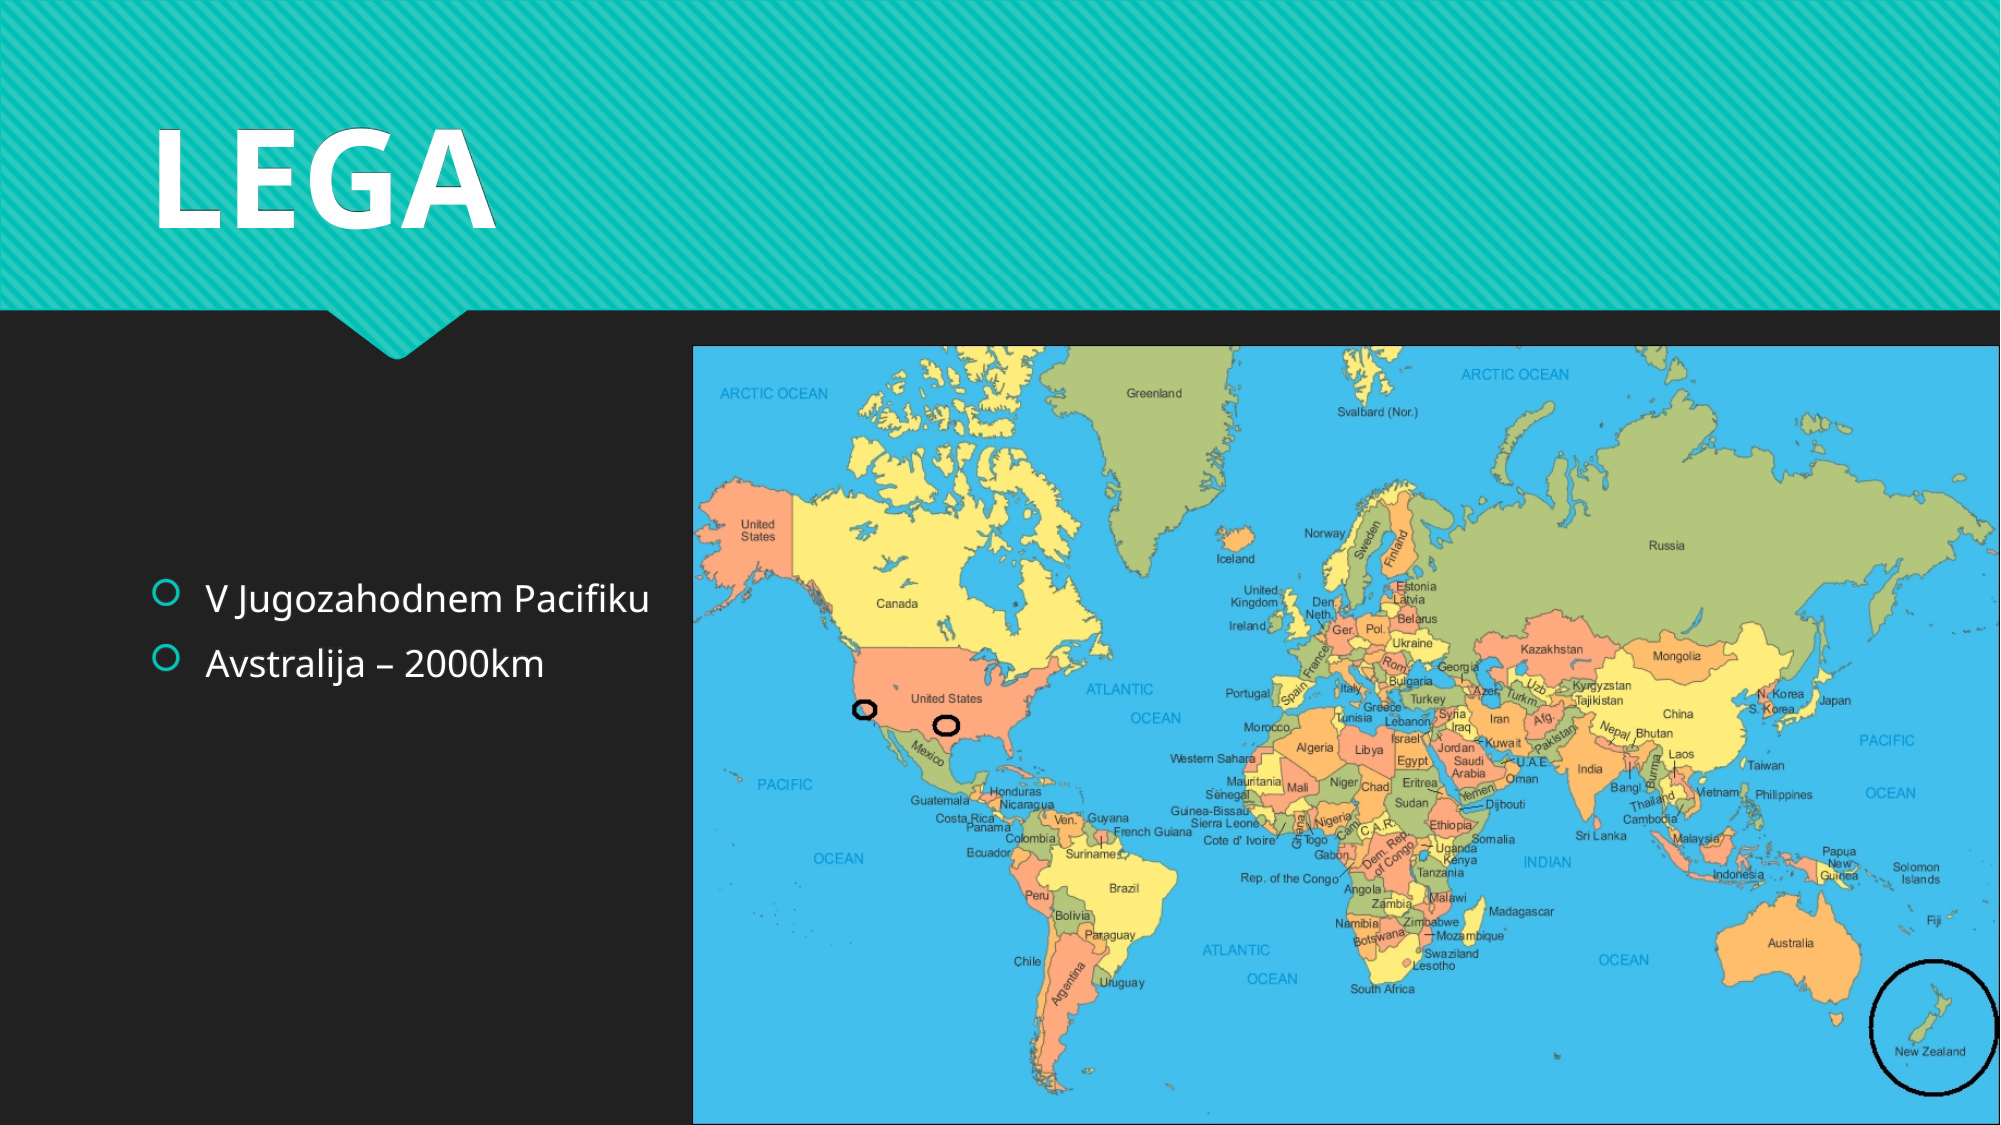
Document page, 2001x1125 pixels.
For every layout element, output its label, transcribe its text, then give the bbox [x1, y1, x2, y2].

picture [692, 345, 2000, 1125]
title LEGA [132, 73, 1868, 273]
picture [1, 1, 1999, 357]
list V Jugozahodnem Pacifiku Avstralija – 2000km [134, 364, 692, 962]
